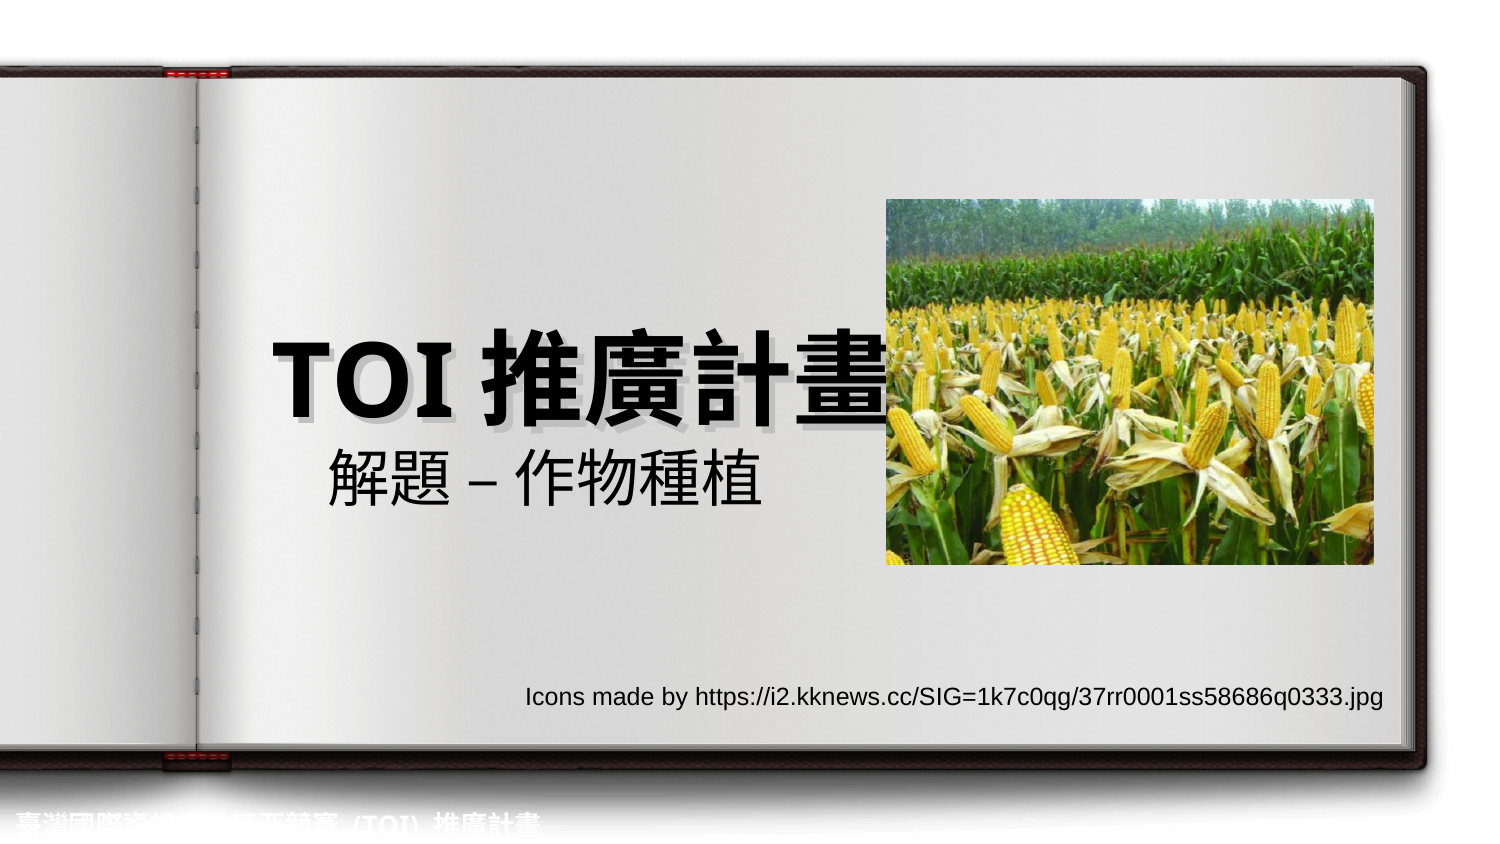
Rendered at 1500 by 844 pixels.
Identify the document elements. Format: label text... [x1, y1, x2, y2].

title TOI推廣計畫 解題 – 作物種植 [255, 262, 886, 565]
text_box Icons made by https://i2.kknews.cc/SIG=1k7c0qg/37rr0001ss58686q0333.jpg [510, 675, 1407, 720]
picture [0, 0, 1500, 844]
